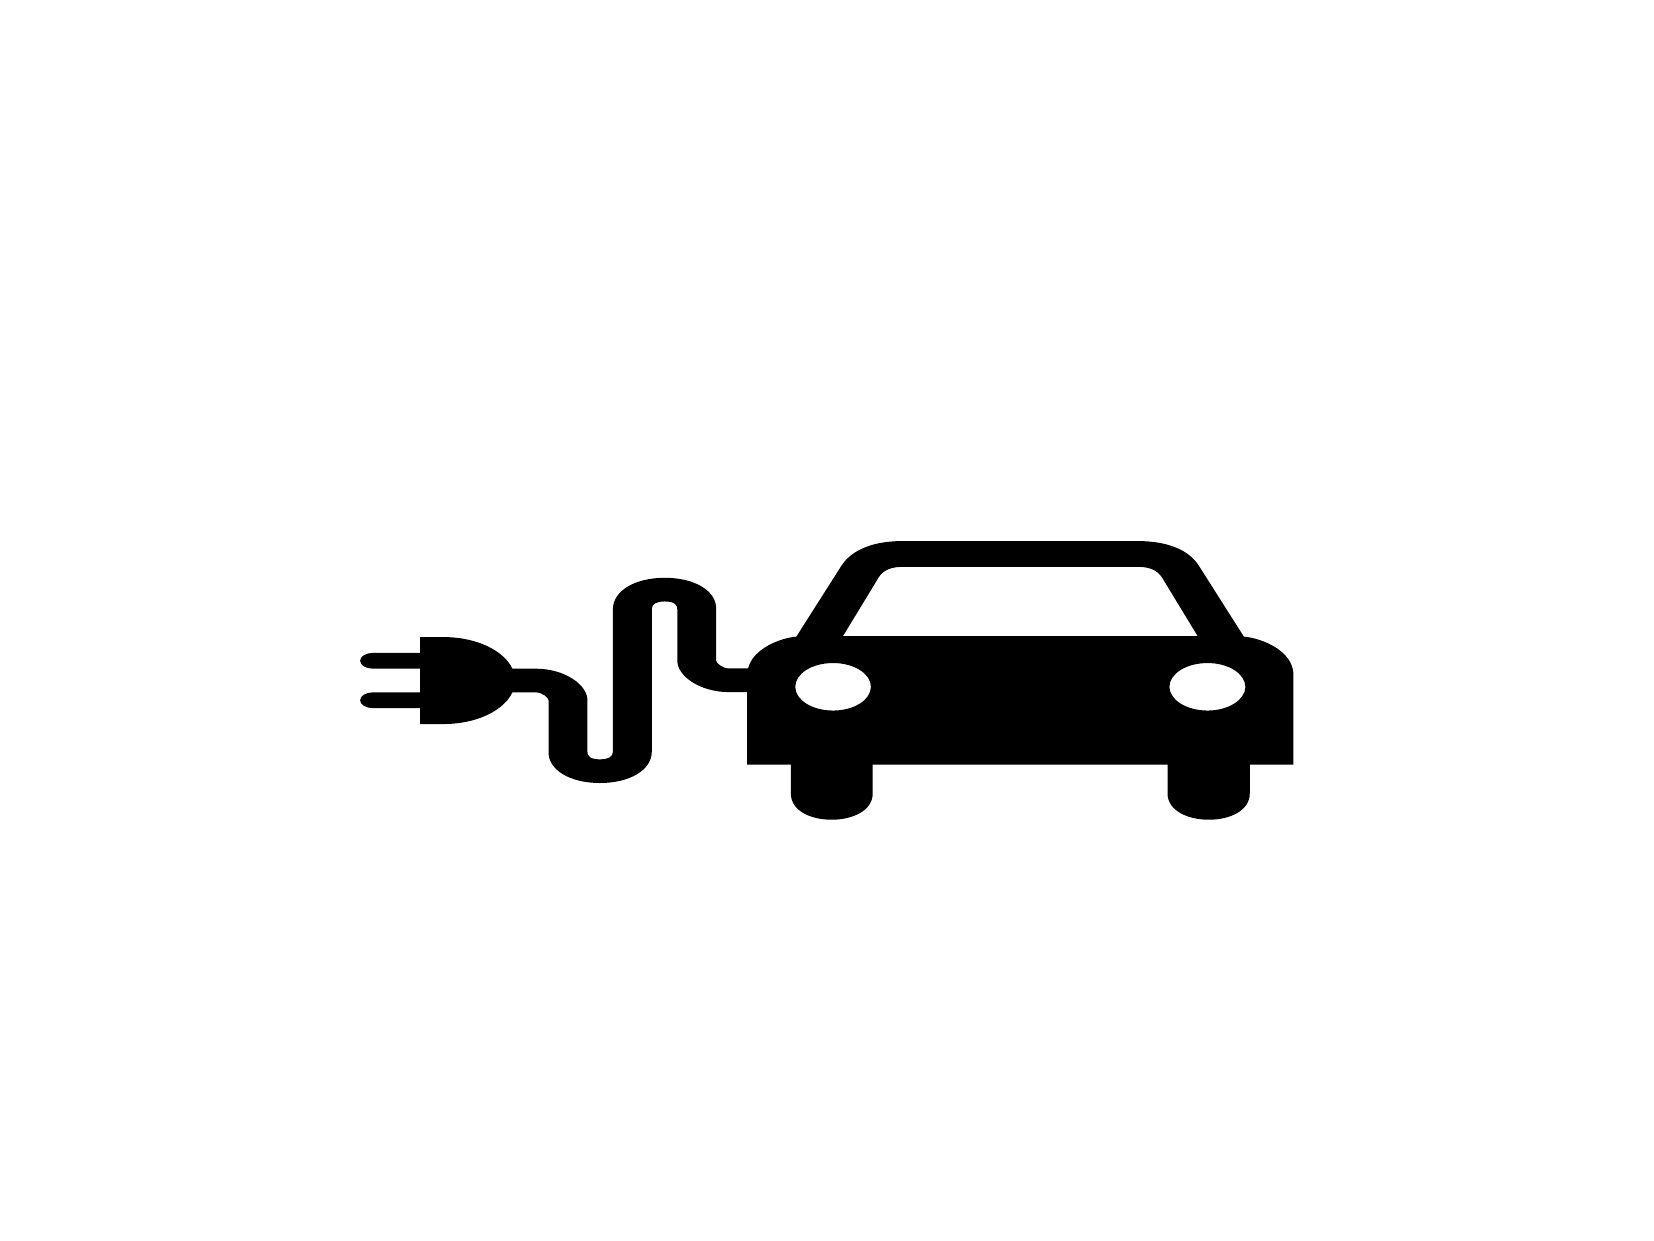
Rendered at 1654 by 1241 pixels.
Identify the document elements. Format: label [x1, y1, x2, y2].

picture [355, 393, 1299, 968]
